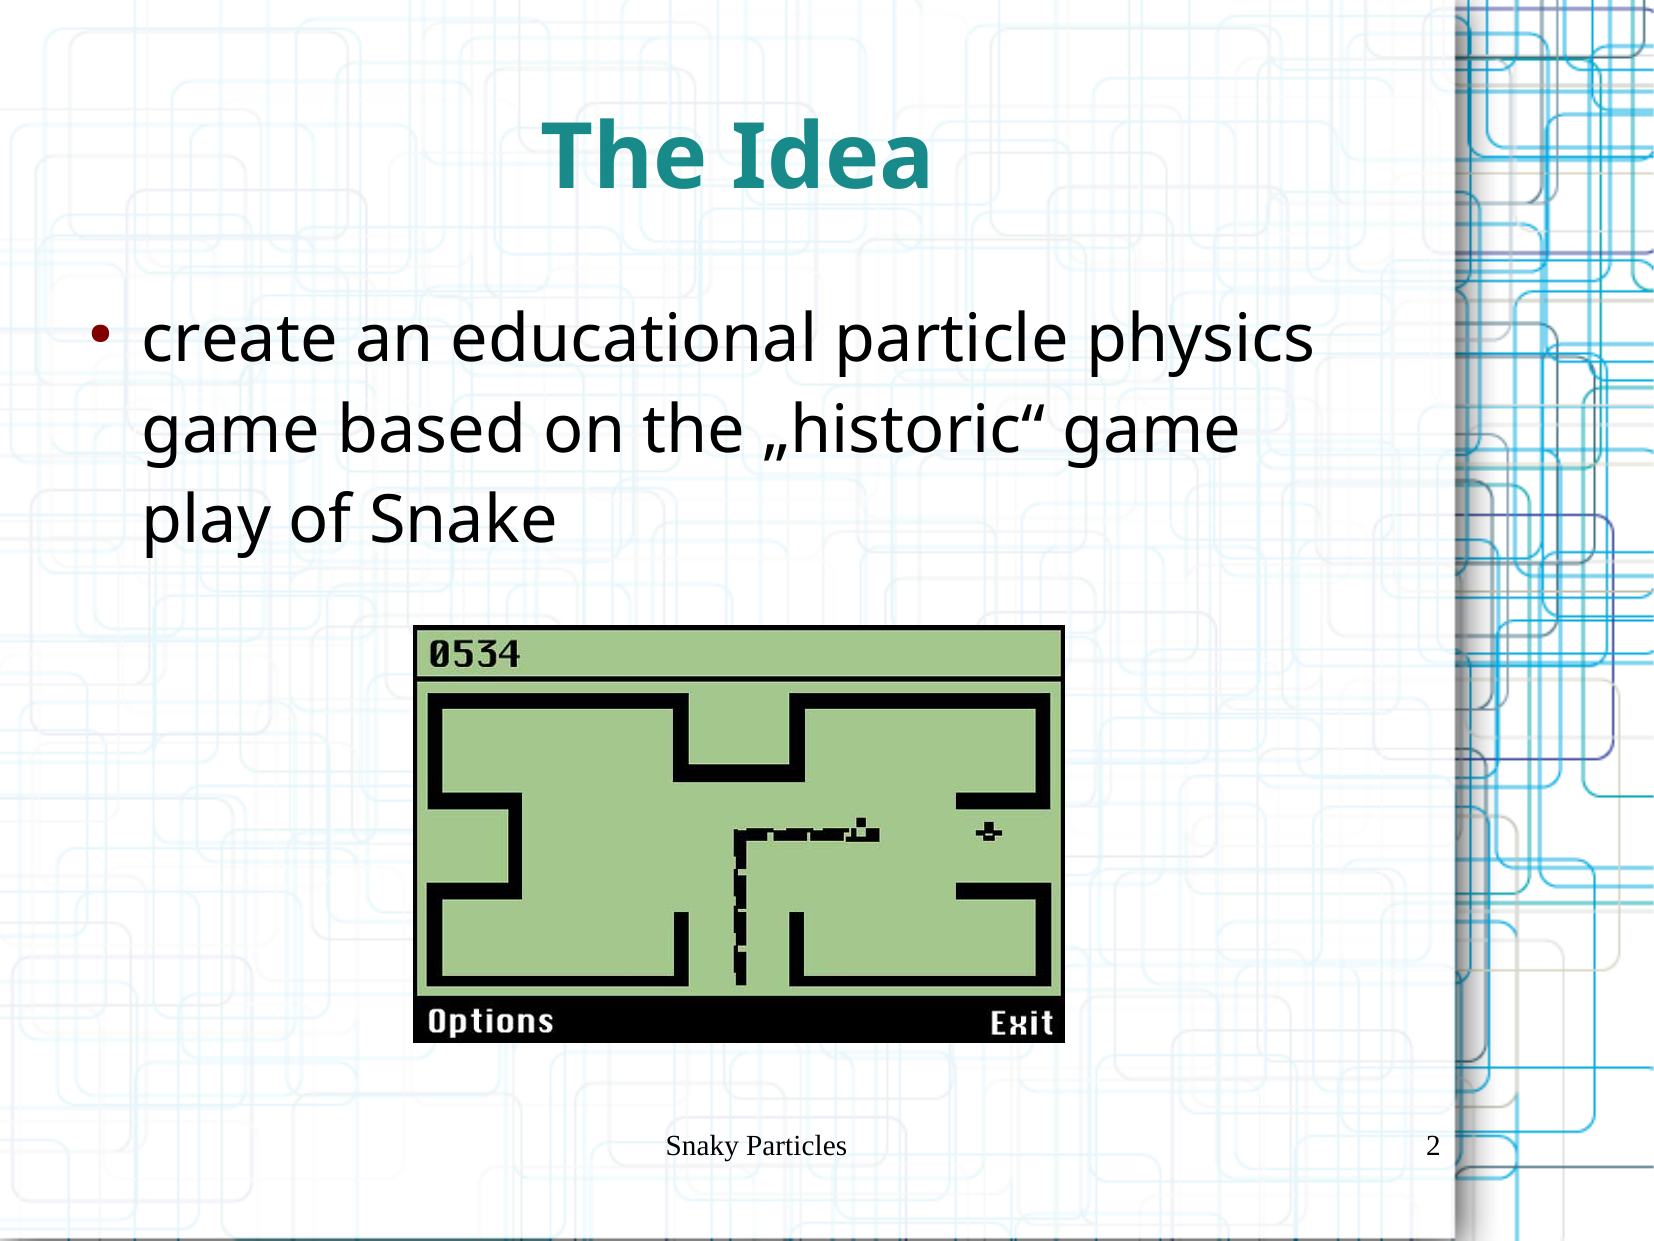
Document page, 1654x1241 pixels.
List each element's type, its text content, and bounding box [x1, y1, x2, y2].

title The Idea [59, 49, 1418, 257]
list create an educational particle physics game based on the „historic“ game play of Snake [70, 290, 1347, 567]
picture [0, 0, 1654, 1241]
